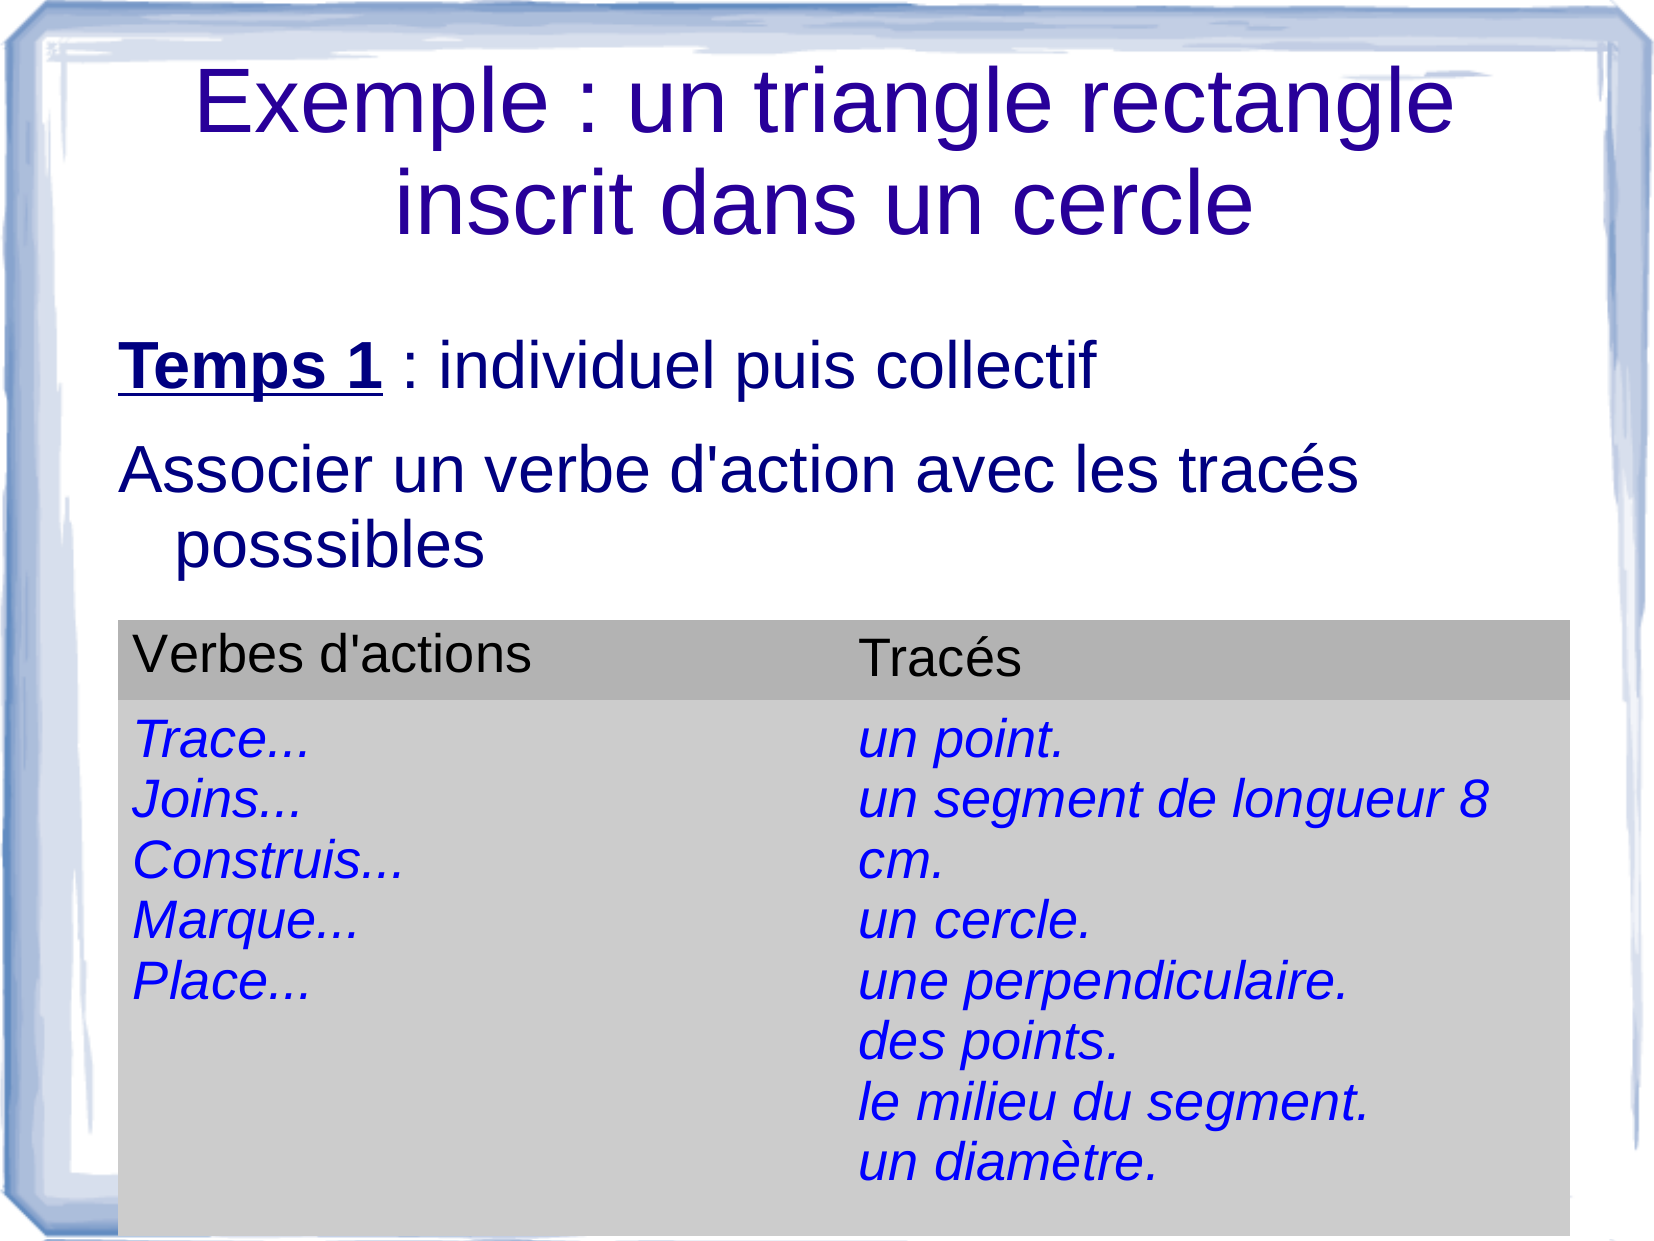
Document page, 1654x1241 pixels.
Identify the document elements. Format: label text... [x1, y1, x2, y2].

table_header Verbes d'actions [118, 620, 844, 700]
table_cell Trace... Joins... Construis... Marque... Place... [118, 700, 844, 1236]
table_header Tracés [844, 620, 1570, 700]
list Temps 1 : individuel puis collectif Associer un verbe d'action avec les tracés posssibles [118, 324, 1570, 620]
title Exemple : un triangle rectangle inscrit dans un cercle [82, 49, 1570, 256]
table_cell un point. un segment de longueur 8 cm. un cercle. une perpendiculaire. des points. le milieu du segment. un diamètre. [844, 700, 1570, 1236]
picture [0, 0, 1654, 1241]
